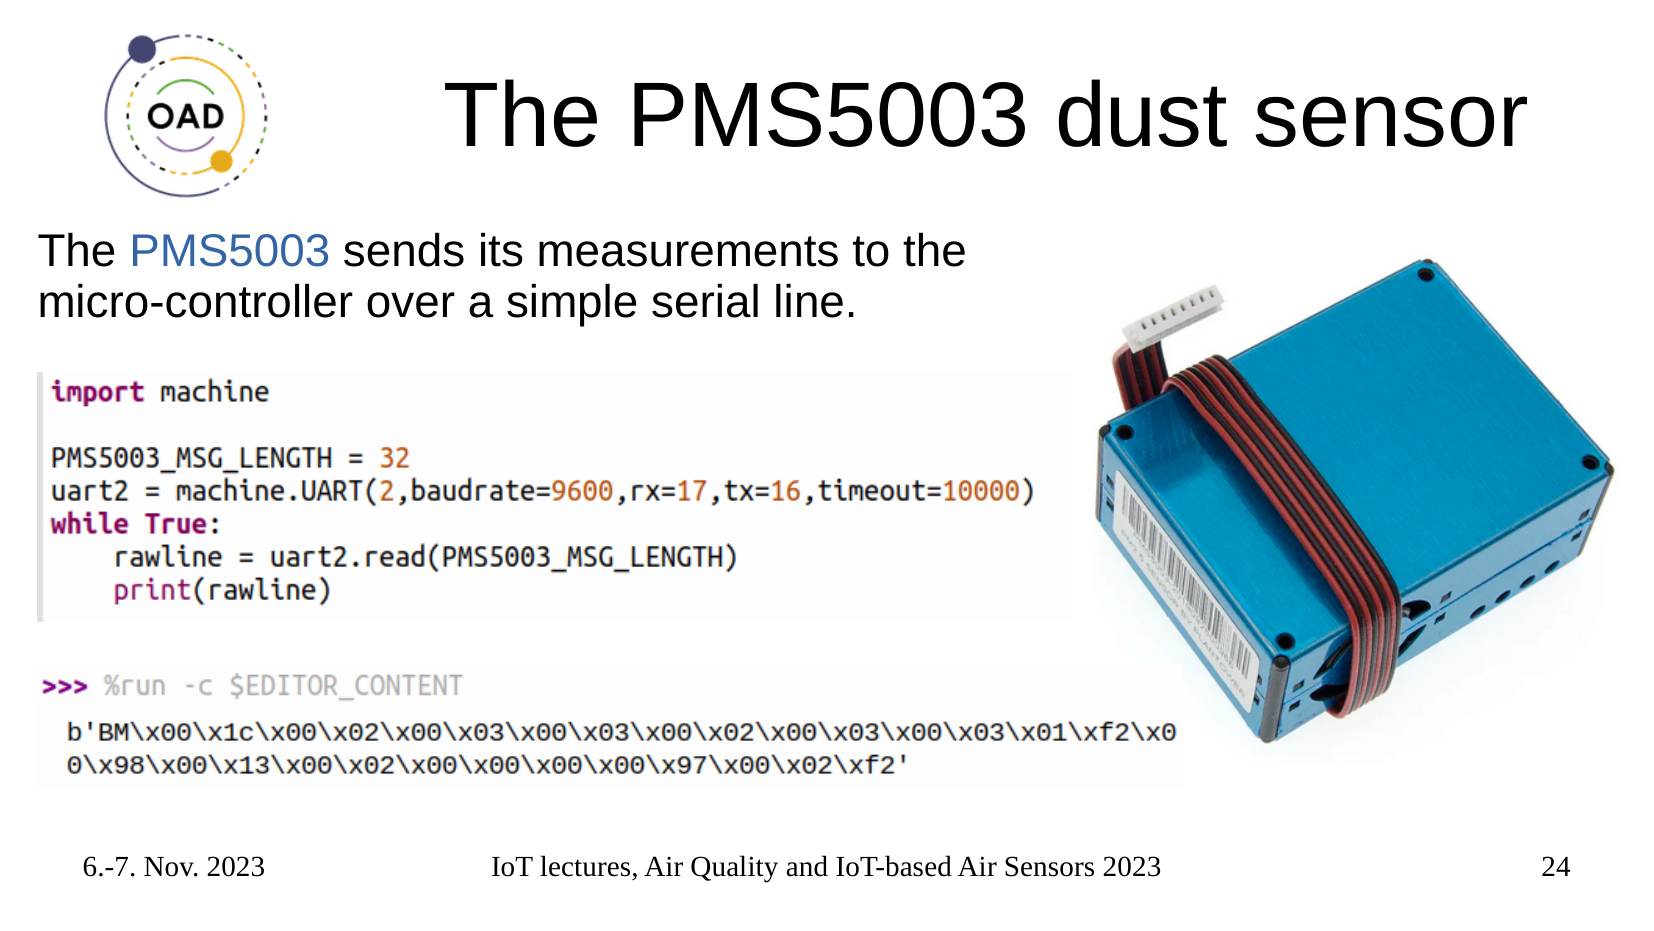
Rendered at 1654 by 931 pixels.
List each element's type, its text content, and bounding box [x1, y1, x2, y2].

title The PMS5003 dust sensor [403, 37, 1571, 193]
picture [64, 20, 302, 218]
picture [37, 372, 1072, 622]
picture [37, 224, 1654, 788]
list The PMS5003 sends its measurements to the micro-controller over a simple serial line. [37, 225, 1080, 664]
